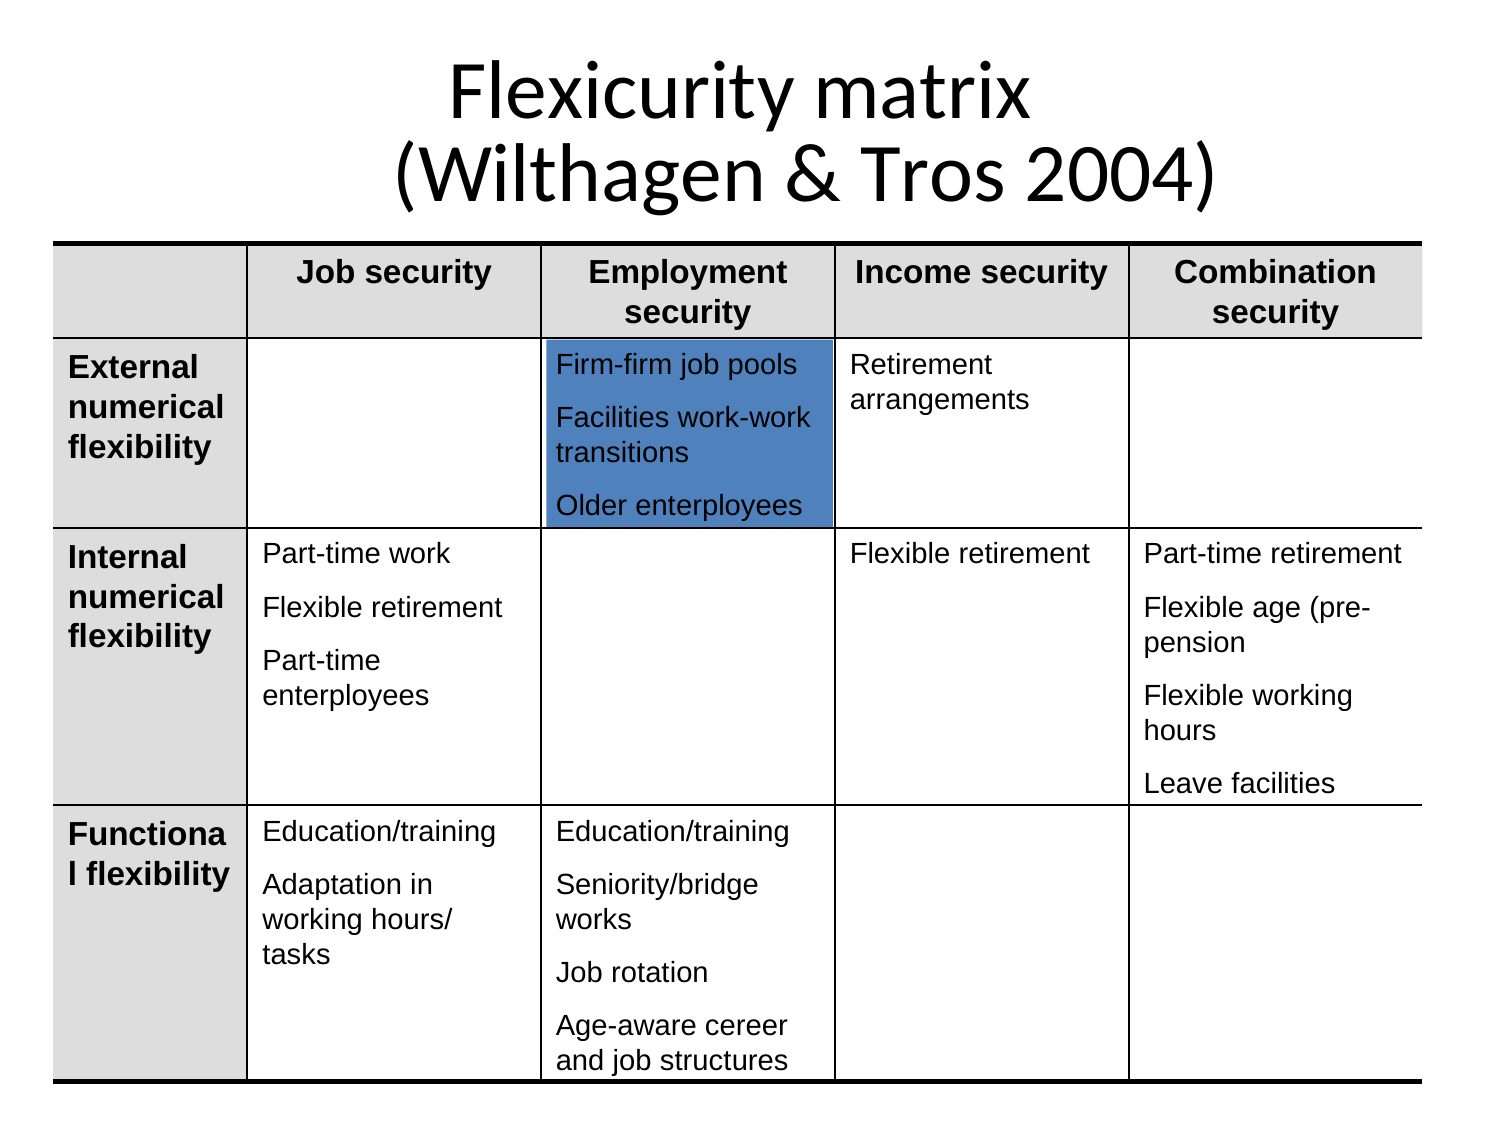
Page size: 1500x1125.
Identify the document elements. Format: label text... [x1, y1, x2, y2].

text_box [53, 246, 246, 337]
text_box Education/training Seniority/bridge works Job rotation Age-aware cereer and job structures [542, 806, 834, 1079]
title Flexicurity matrix (Wilthagen & Tros 2004) [75, 31, 1426, 247]
text_box Combination security [1130, 243, 1423, 338]
text_box Flexible retirement [836, 529, 1128, 804]
text_box Internal numerical flexibility [53, 529, 246, 804]
text_box Employment security [542, 246, 834, 337]
text_box Income security [836, 246, 1128, 337]
text_box Part-time retirement Flexible age (pre-pension Flexible working hours Leave facilities [1130, 527, 1423, 805]
text_box Functional flexibility [53, 806, 246, 1079]
text_box Firm-firm job pools Facilities work-work transitions Older enterployees [542, 339, 834, 527]
text_box Education/training Adaptation in working hours/ tasks [248, 806, 540, 1079]
text_box Part-time work Flexible retirement Part-time enterployees [248, 529, 540, 804]
text_box External numerical flexibility [53, 339, 246, 527]
text_box Retirement arrangements [836, 339, 1128, 527]
text_box Job security [248, 246, 540, 337]
